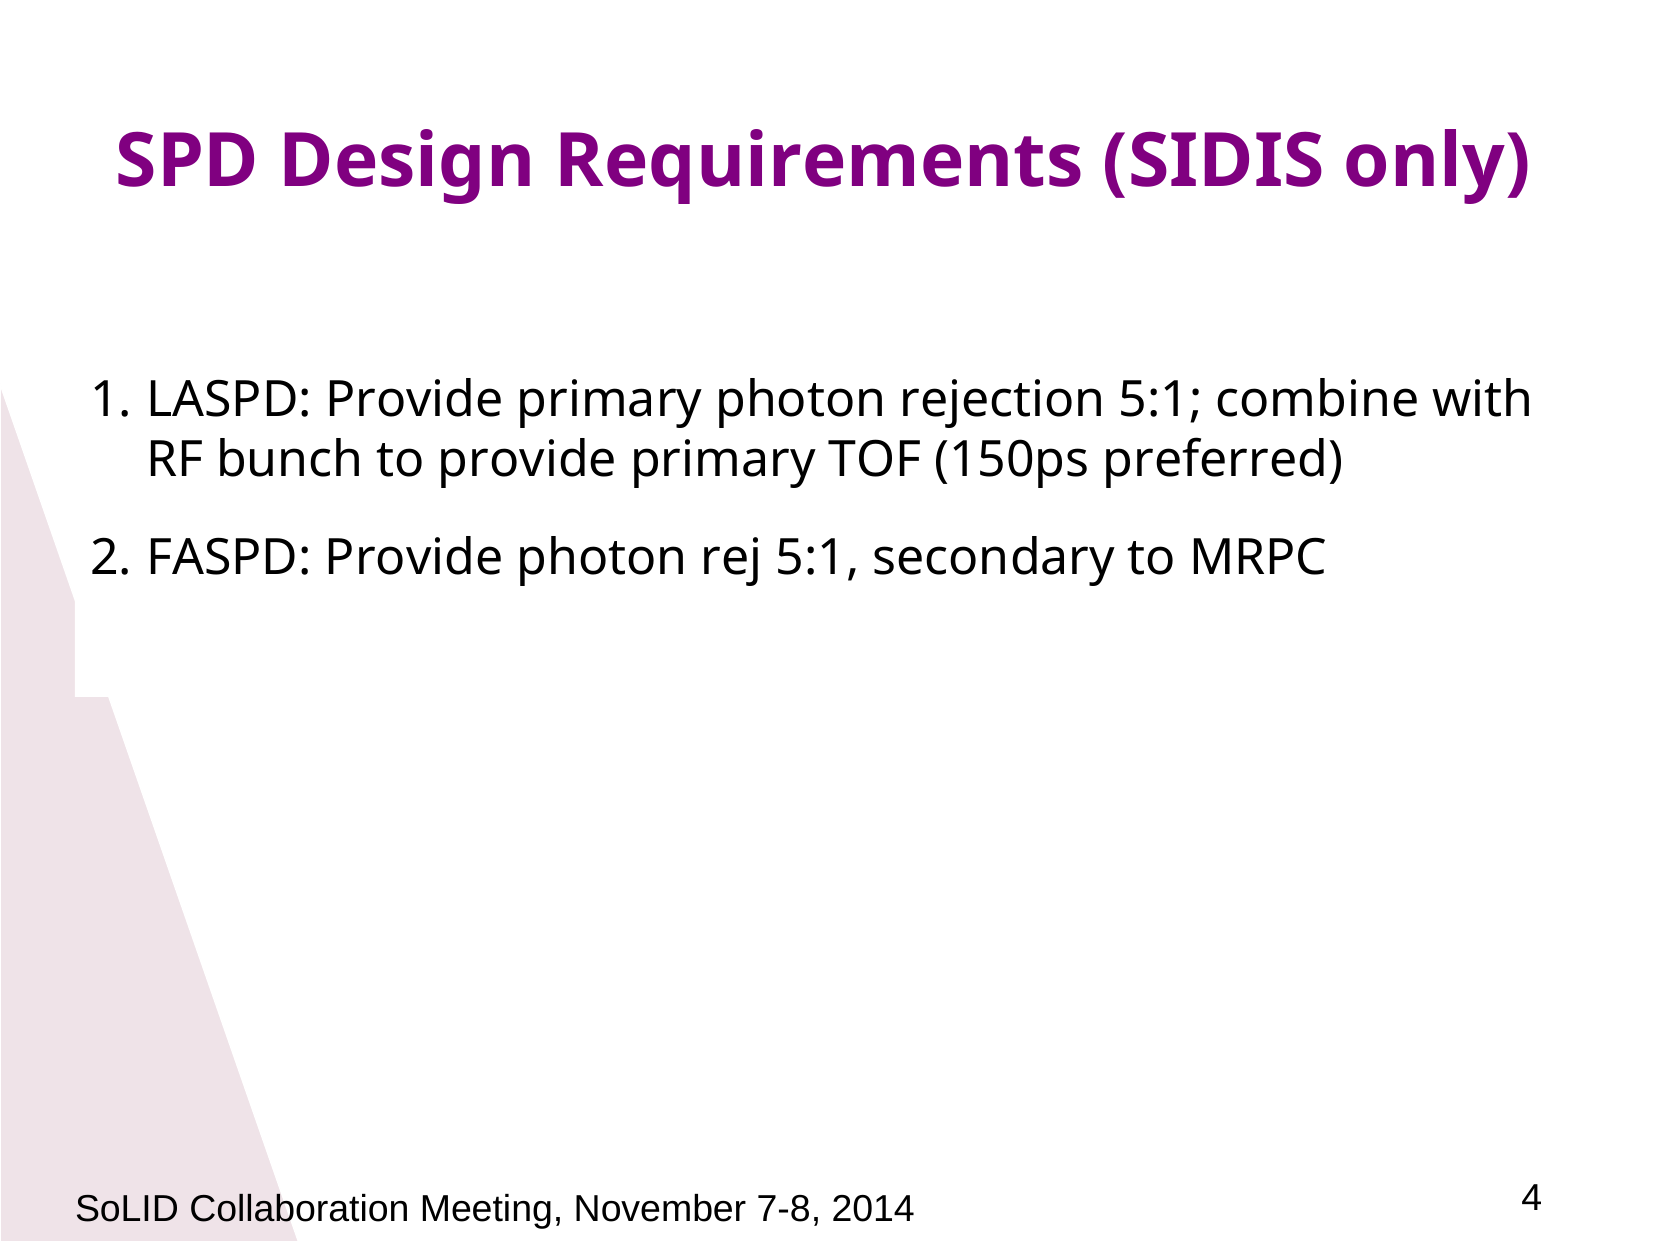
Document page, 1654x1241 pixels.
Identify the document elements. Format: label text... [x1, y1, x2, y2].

text_box LASPD: Provide primary photon rejection 5:1; combine with RF bunch to provide primary TOF (150ps preferred) FASPD: Provide photon rej 5:1, secondary to MRPC [74, 359, 1576, 697]
title SPD Design Requirements (SIDIS only) [72, 112, 1576, 251]
